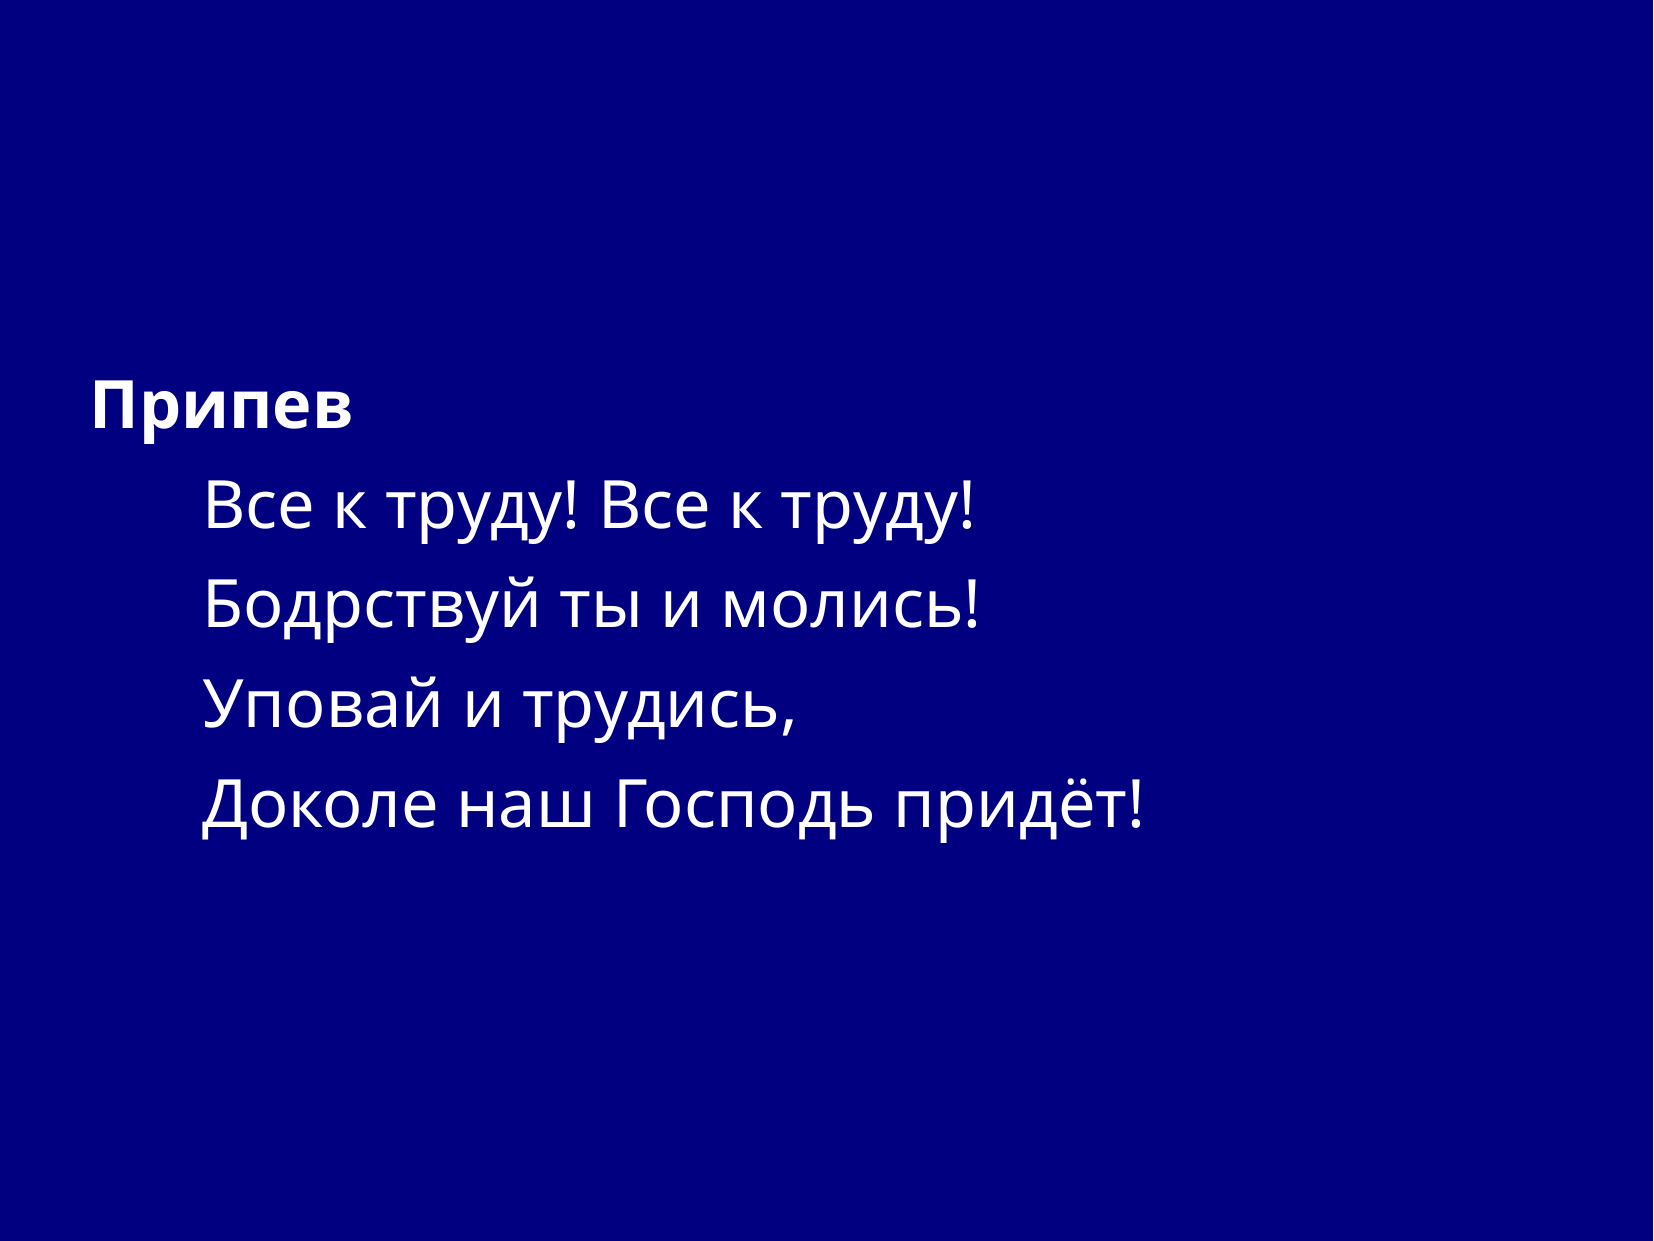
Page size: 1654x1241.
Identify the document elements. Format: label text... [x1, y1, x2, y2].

text_box Припев Все к труду! Все к труду! Бодрствуй ты и молись! Уповай и трудись, Доколе наш Господь придёт! [75, 150, 1576, 1163]
